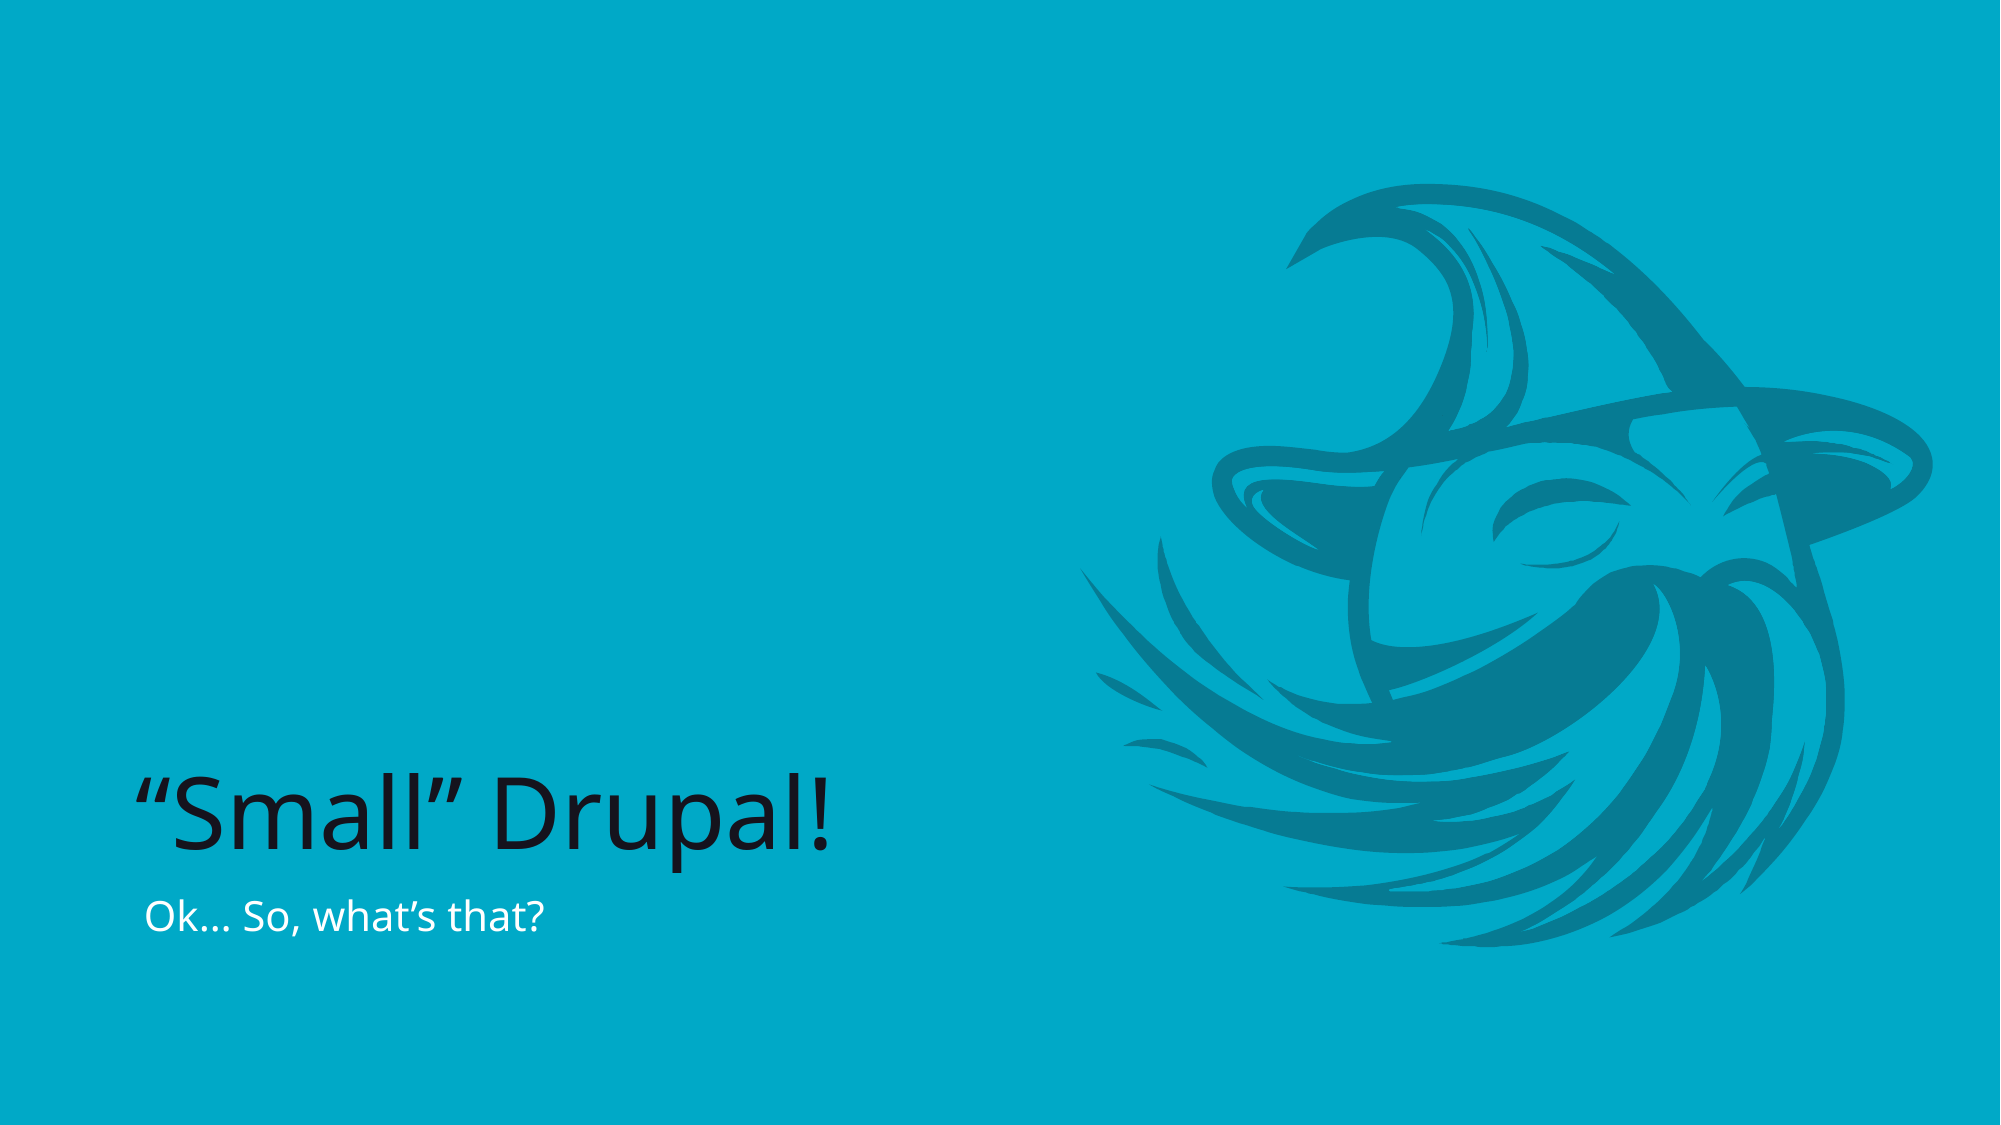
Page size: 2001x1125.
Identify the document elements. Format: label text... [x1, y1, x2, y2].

list “Small” Drupal! [120, 696, 1766, 861]
list Ok… So, what’s that? [120, 861, 1766, 958]
